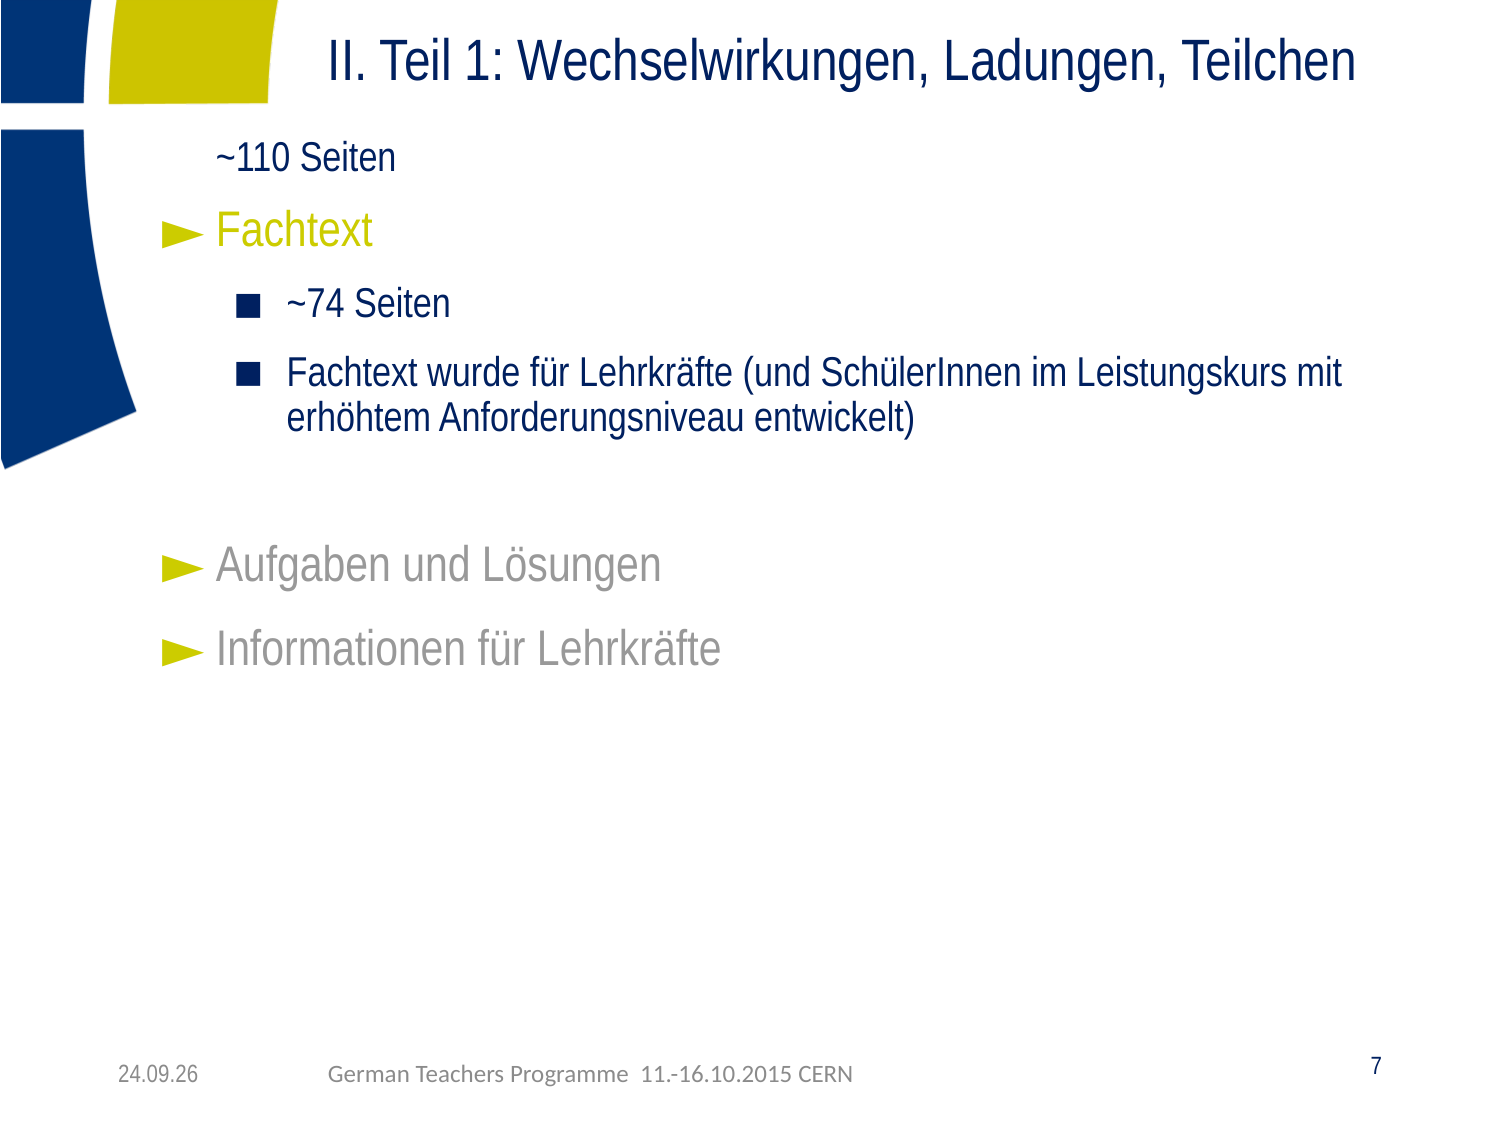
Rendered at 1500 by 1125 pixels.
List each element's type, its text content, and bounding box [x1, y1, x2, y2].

picture [0, 0, 1500, 1125]
title II. Teil 1: Wechselwirkungen, Ladungen, Teilchen [312, 0, 1400, 114]
slide_number 14.10.15 [103, 1042, 290, 1103]
list ~110 Seiten Fachtext ~74 Seiten Fachtext wurde für Lehrkräfte (und SchülerInnen im Leistungskurs mit erhöhtem Anforderungsniveau entwickelt) Aufgaben und Lösungen Informationen für Lehrkräfte [129, 125, 1367, 815]
footer German Teachers Programme 11.-16.10.2015 CERN [312, 1042, 987, 1103]
slide_number <Foliennummer> [1059, 1042, 1397, 1103]
